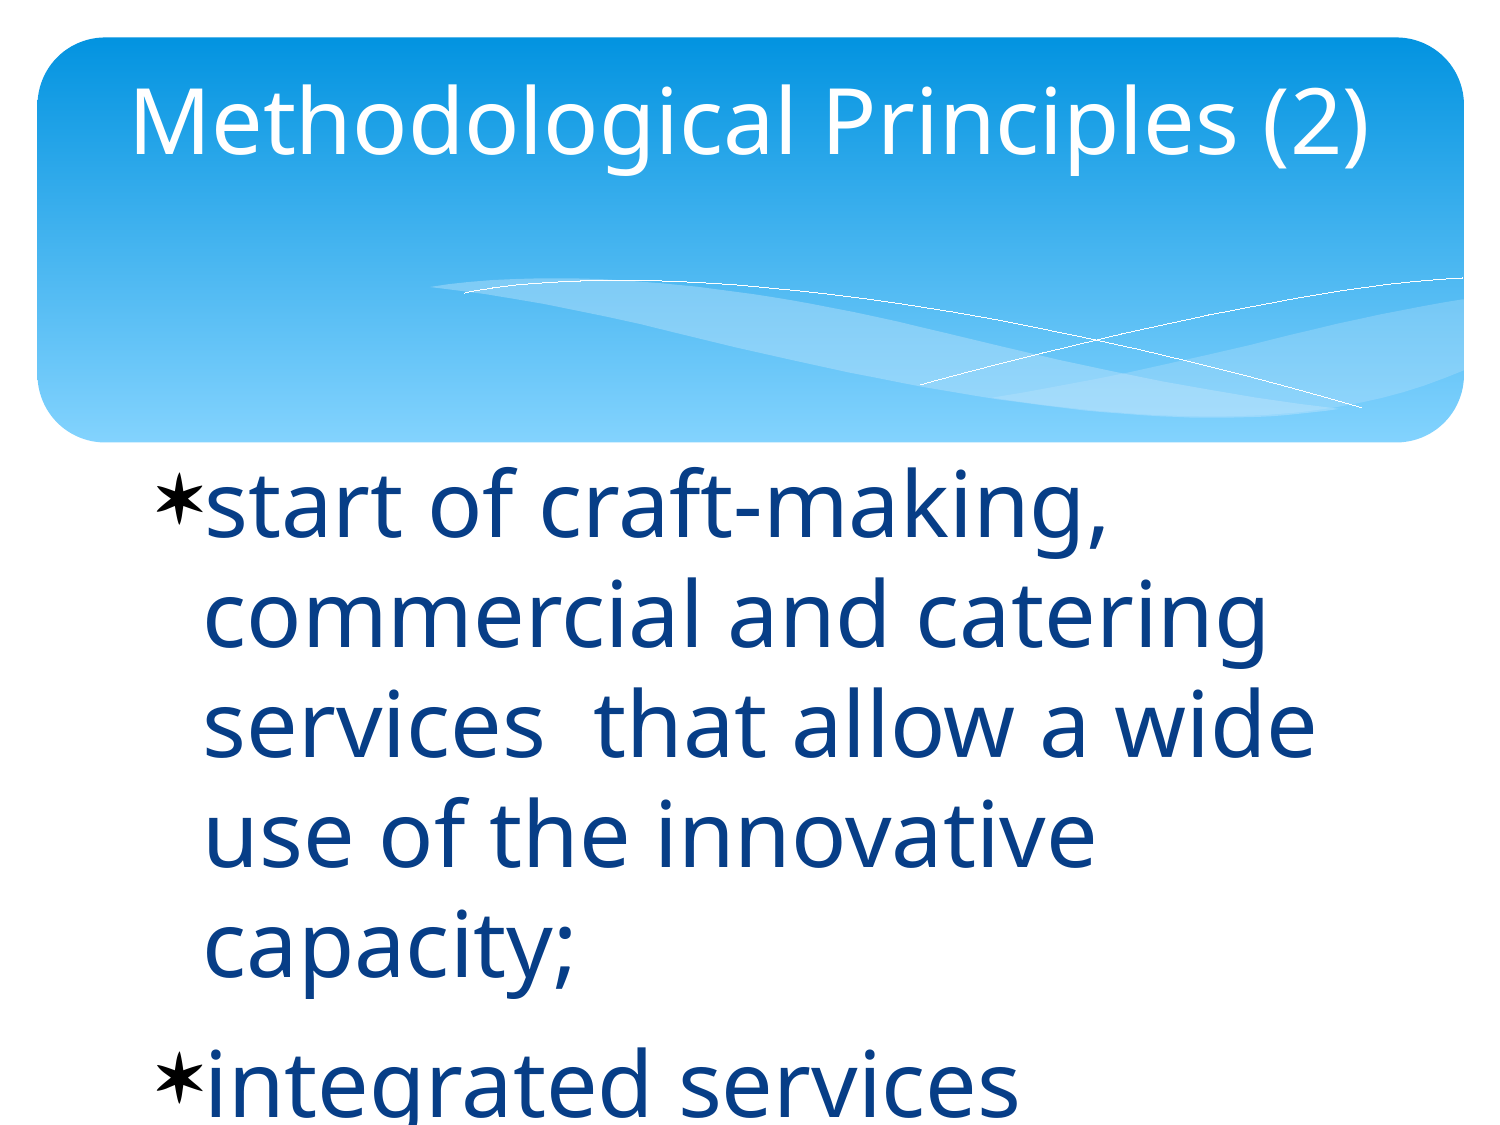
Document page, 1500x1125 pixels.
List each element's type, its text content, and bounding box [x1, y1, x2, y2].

title Methodological Principles (2) [75, 55, 1425, 261]
list start of craft-making, commercial and catering services that allow a wide use of the innovative capacity; integrated services characteristic of an advanced economy; technical and vocational education and training, including agricultural matters and ICT and modern technologies, renewable energy resources etc.; a permanent Fair where all community can converge, in particular both SME and CSO, among which associations aimed to help weak people (unemployed, disabled, etc.). [143, 438, 1359, 1005]
